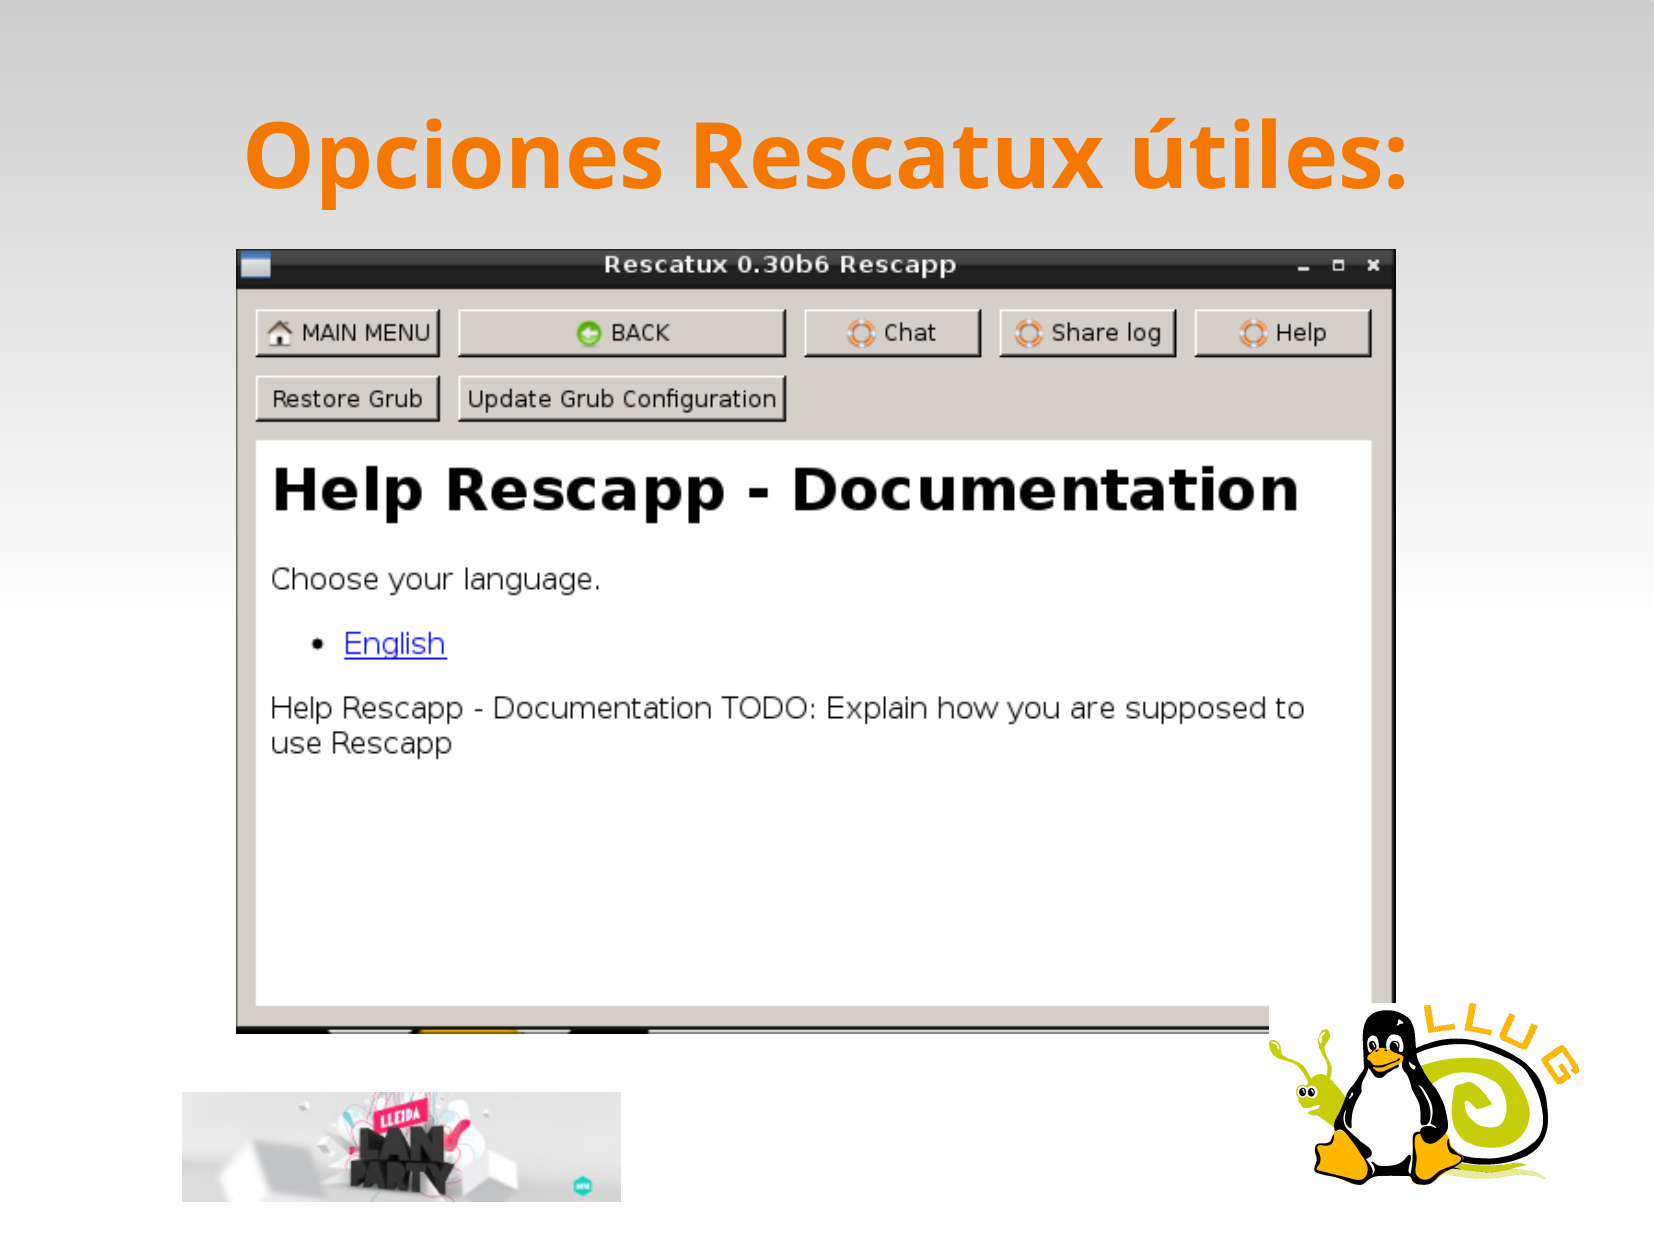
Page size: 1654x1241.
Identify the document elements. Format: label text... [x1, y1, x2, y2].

picture [236, 249, 1579, 1185]
title Opciones Rescatux útiles: [82, 56, 1571, 250]
picture [182, 1092, 621, 1202]
